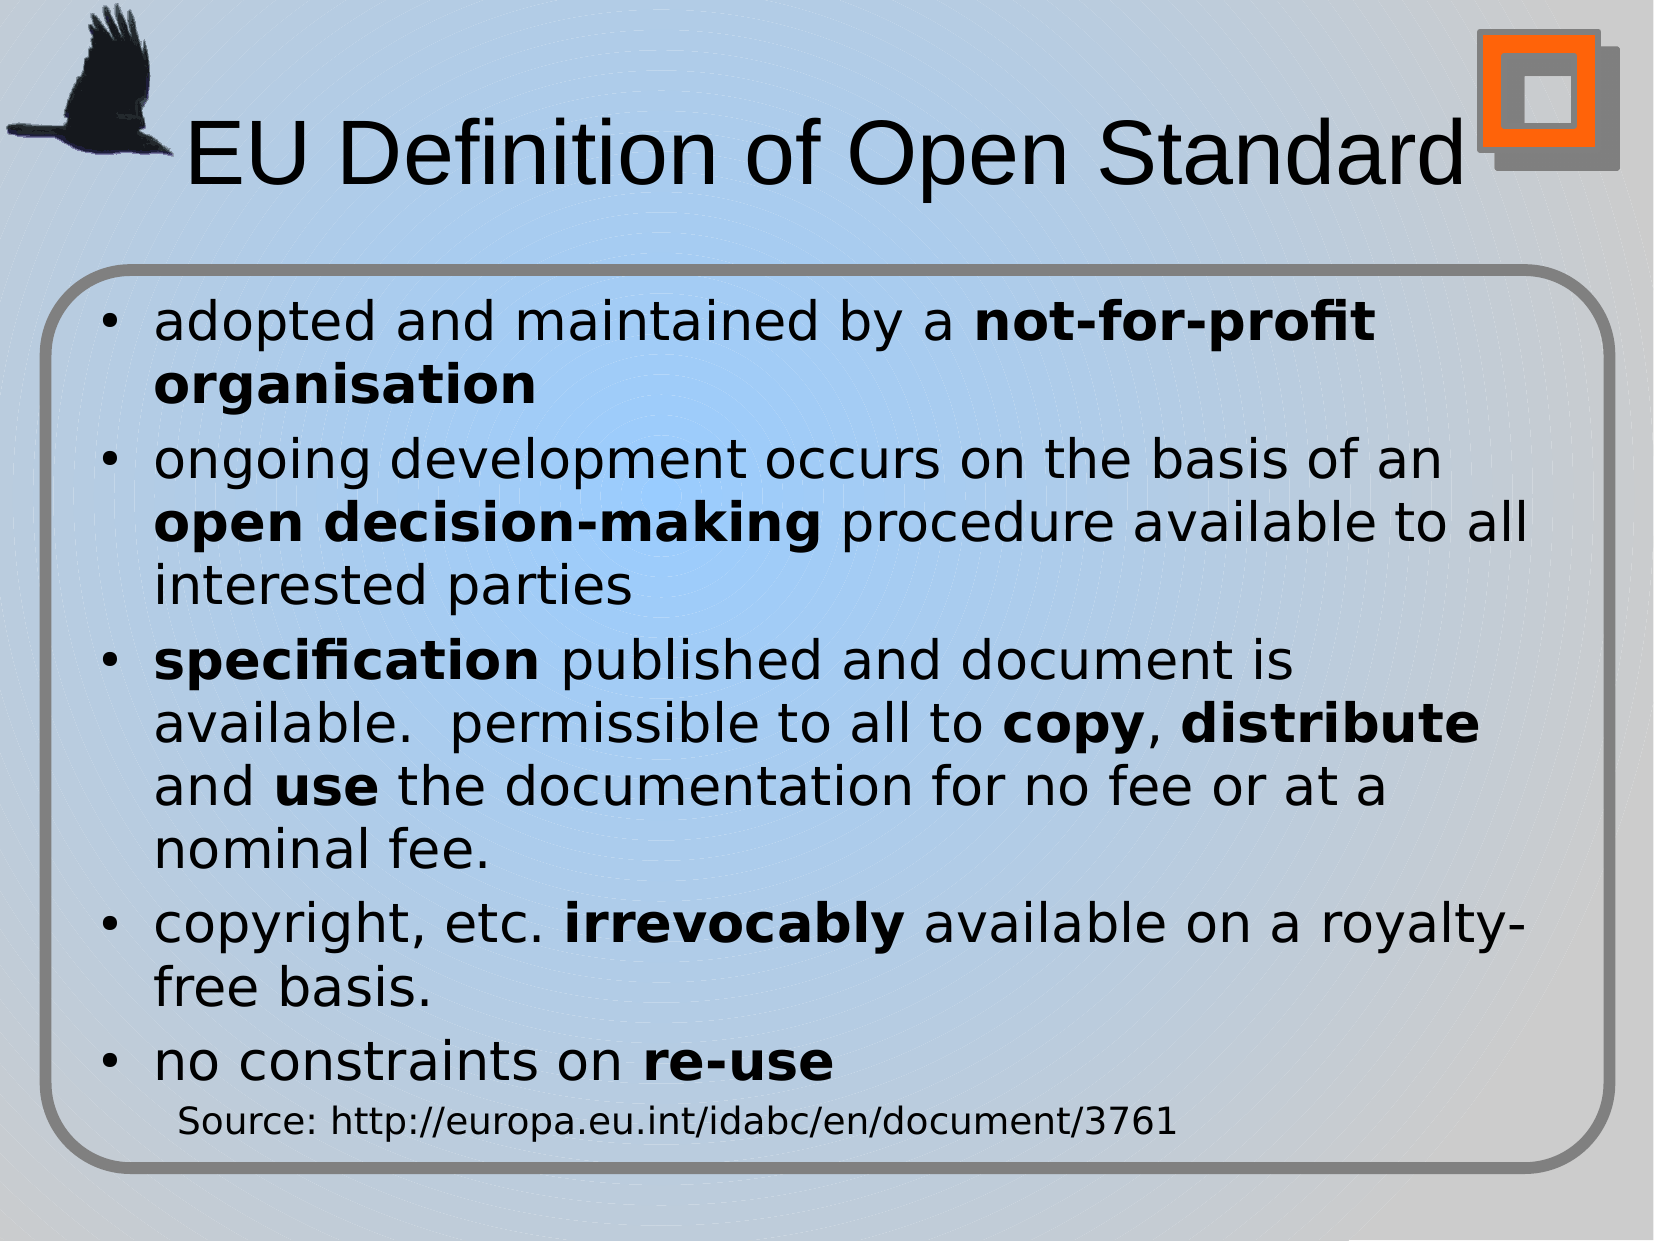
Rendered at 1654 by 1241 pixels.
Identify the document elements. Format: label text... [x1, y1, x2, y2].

picture [0, 0, 178, 160]
list adopted and maintained by a not-for-profit organisation ongoing development occurs on the basis of an open decision-making procedure available to all interested parties specification published and document is available. permissible to all to copy, distribute and use the documentation for no fee or at a nominal fee. copyright, etc. irrevocably available on a royalty-free basis. no constraints on re-use Source: http://europa.eu.int/idabc/en/document/3761 [82, 290, 1571, 1144]
title EU Definition of Open Standard [82, 49, 1571, 257]
